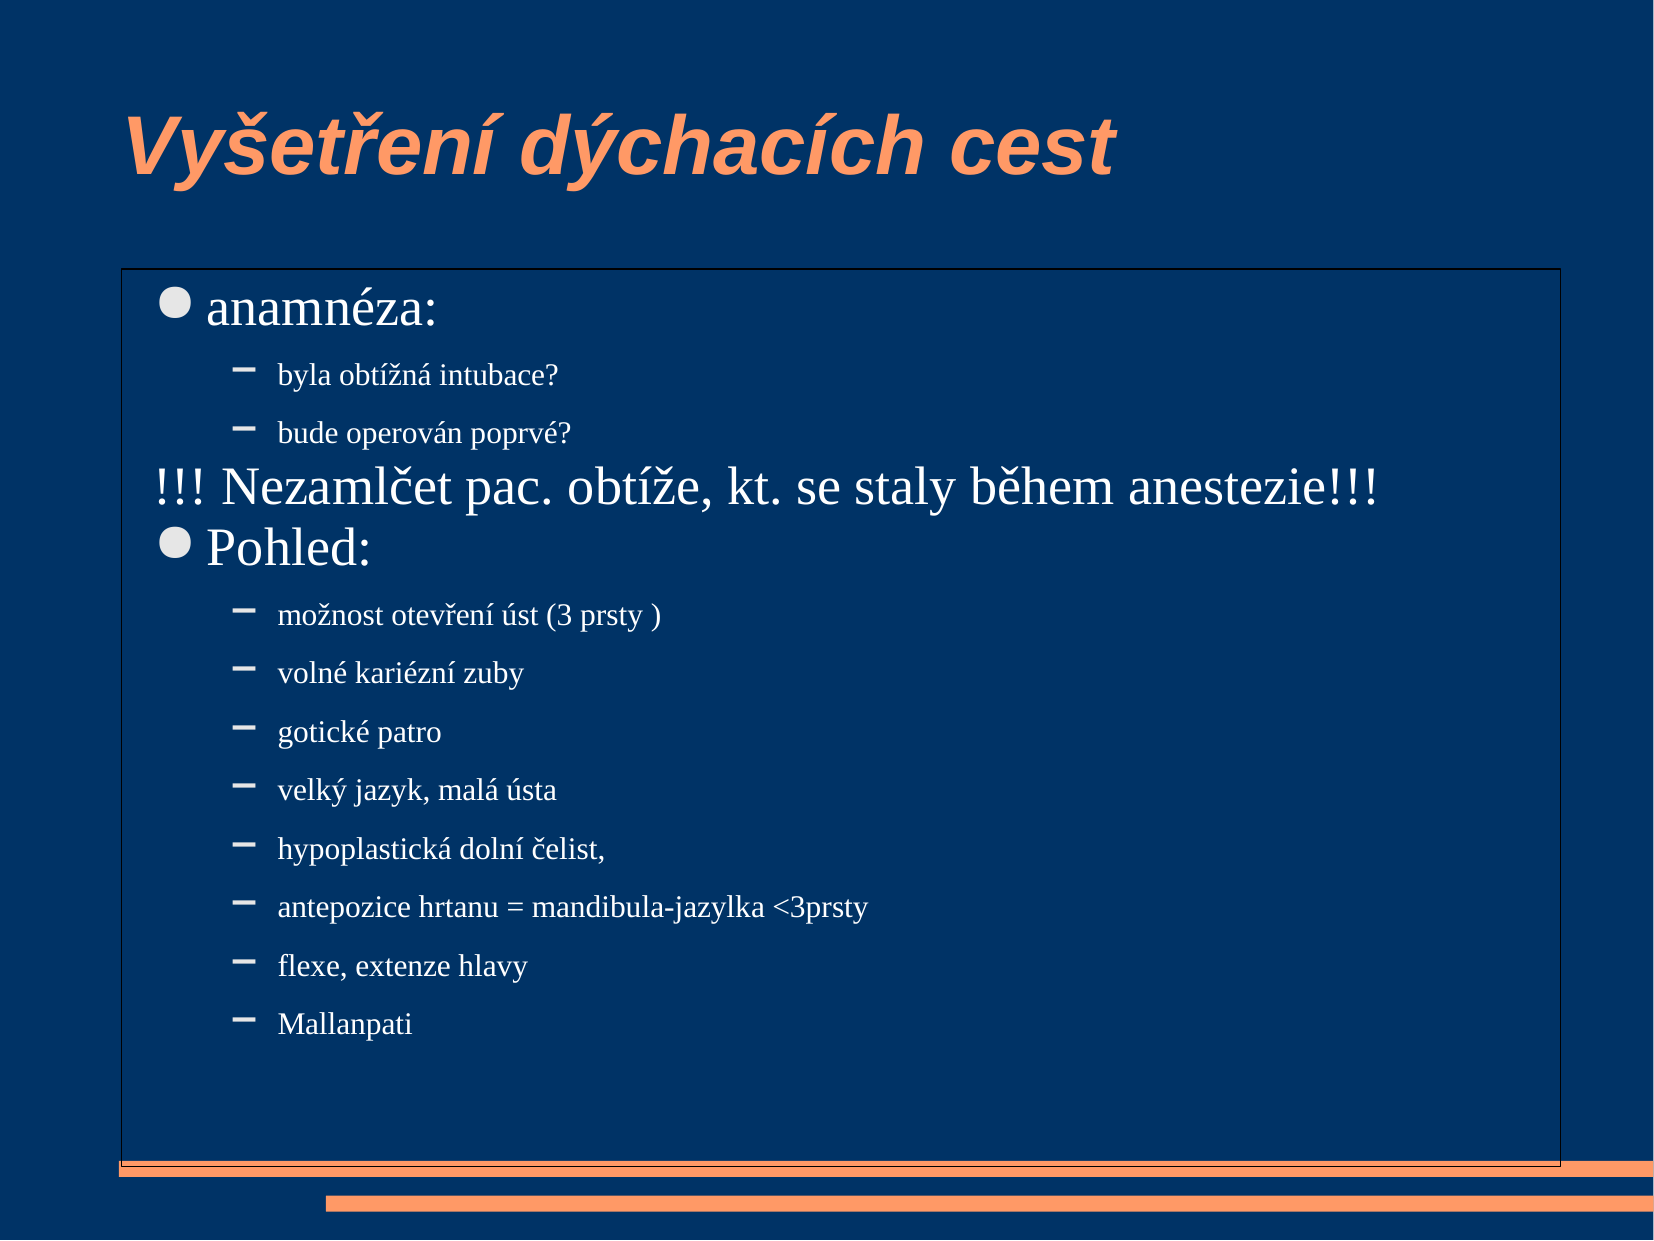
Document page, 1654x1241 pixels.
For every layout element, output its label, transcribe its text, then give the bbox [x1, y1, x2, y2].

title Vyšetření dýchacích cest [121, 46, 1534, 254]
text_box anamnéza: byla obtížná intubace? bude operován poprvé? !!! Nezamlčet pac. obtíže, kt. se staly během anestezie!!! Pohled: možnost otevření úst (3 prsty ) volné kariézní zuby gotické patro velký jazyk, malá ústa hypoplastická dolní čelist, antepozice hrtanu = mandibula-jazylka <3prsty flexe, extenze hlavy Mallanpati [121, 268, 1561, 1167]
